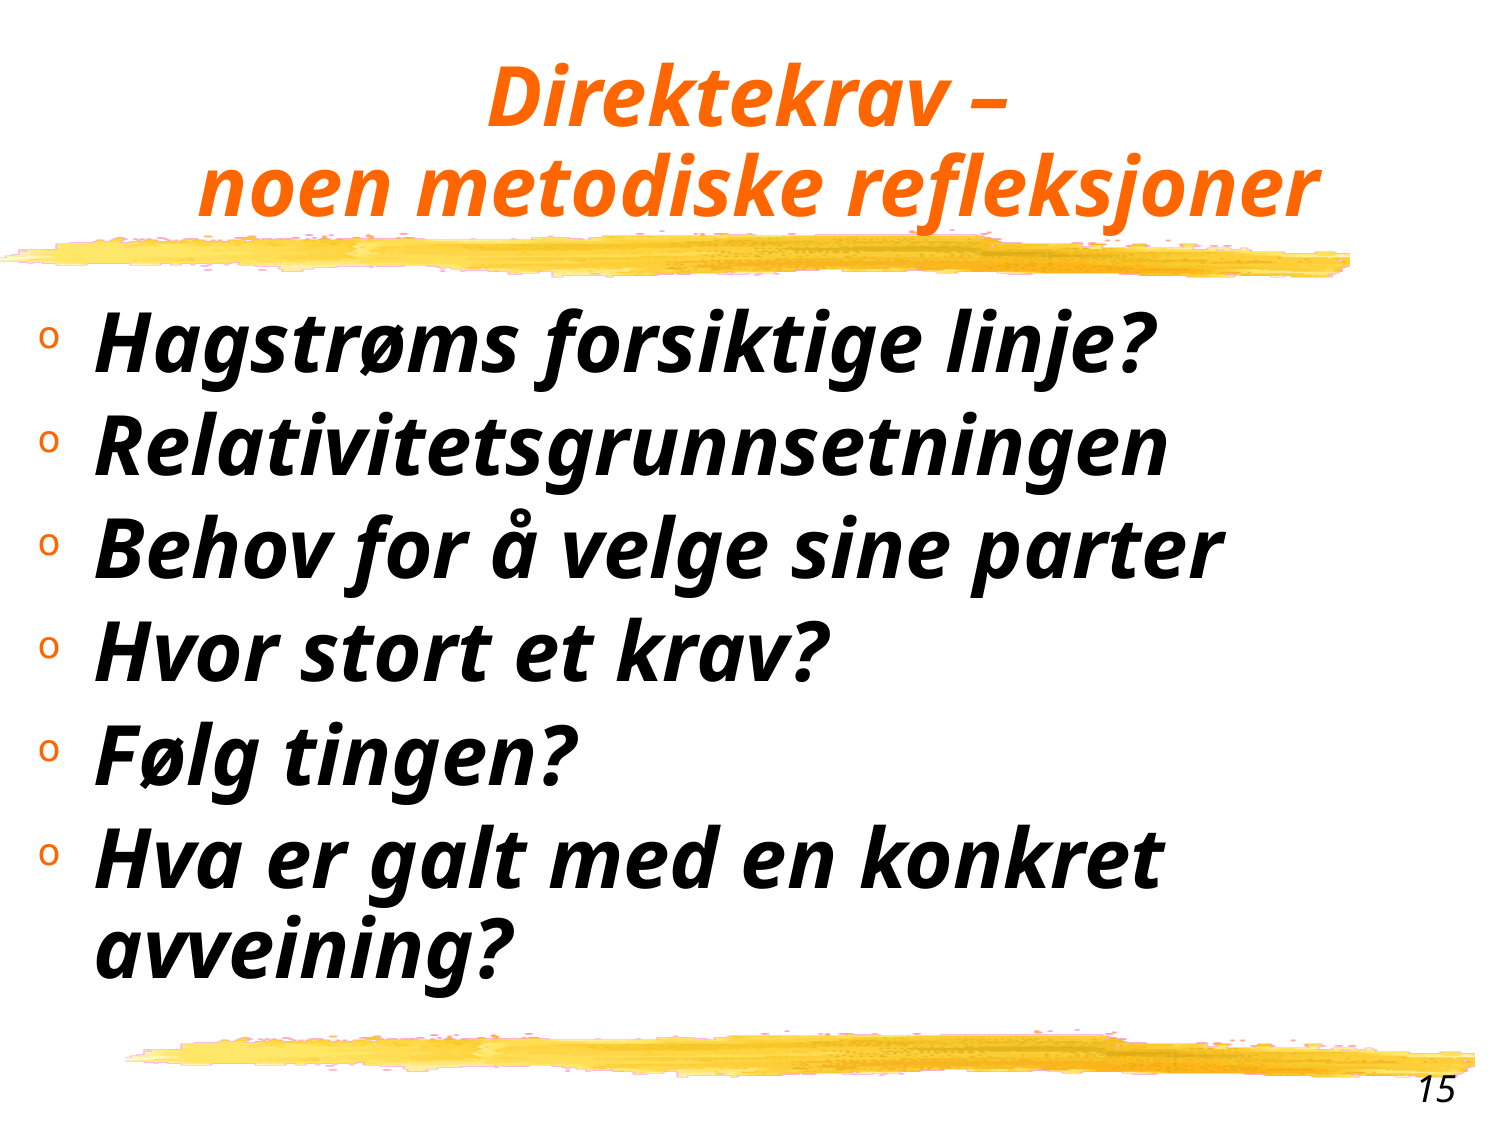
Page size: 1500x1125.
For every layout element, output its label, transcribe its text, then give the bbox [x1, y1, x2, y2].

title Direktekrav – noen metodiske refleksjoner [167, 43, 1351, 246]
list Hagstrøms forsiktige linje? Relativitetsgrunnsetningen Behov for å velge sine parter Hvor stort et krav? Følg tingen? Hva er galt med en konkret avveining? [22, 292, 1500, 1006]
slide_number <number> [1400, 1050, 1500, 1125]
picture [125, 1024, 1475, 1088]
picture [0, 224, 1350, 288]
